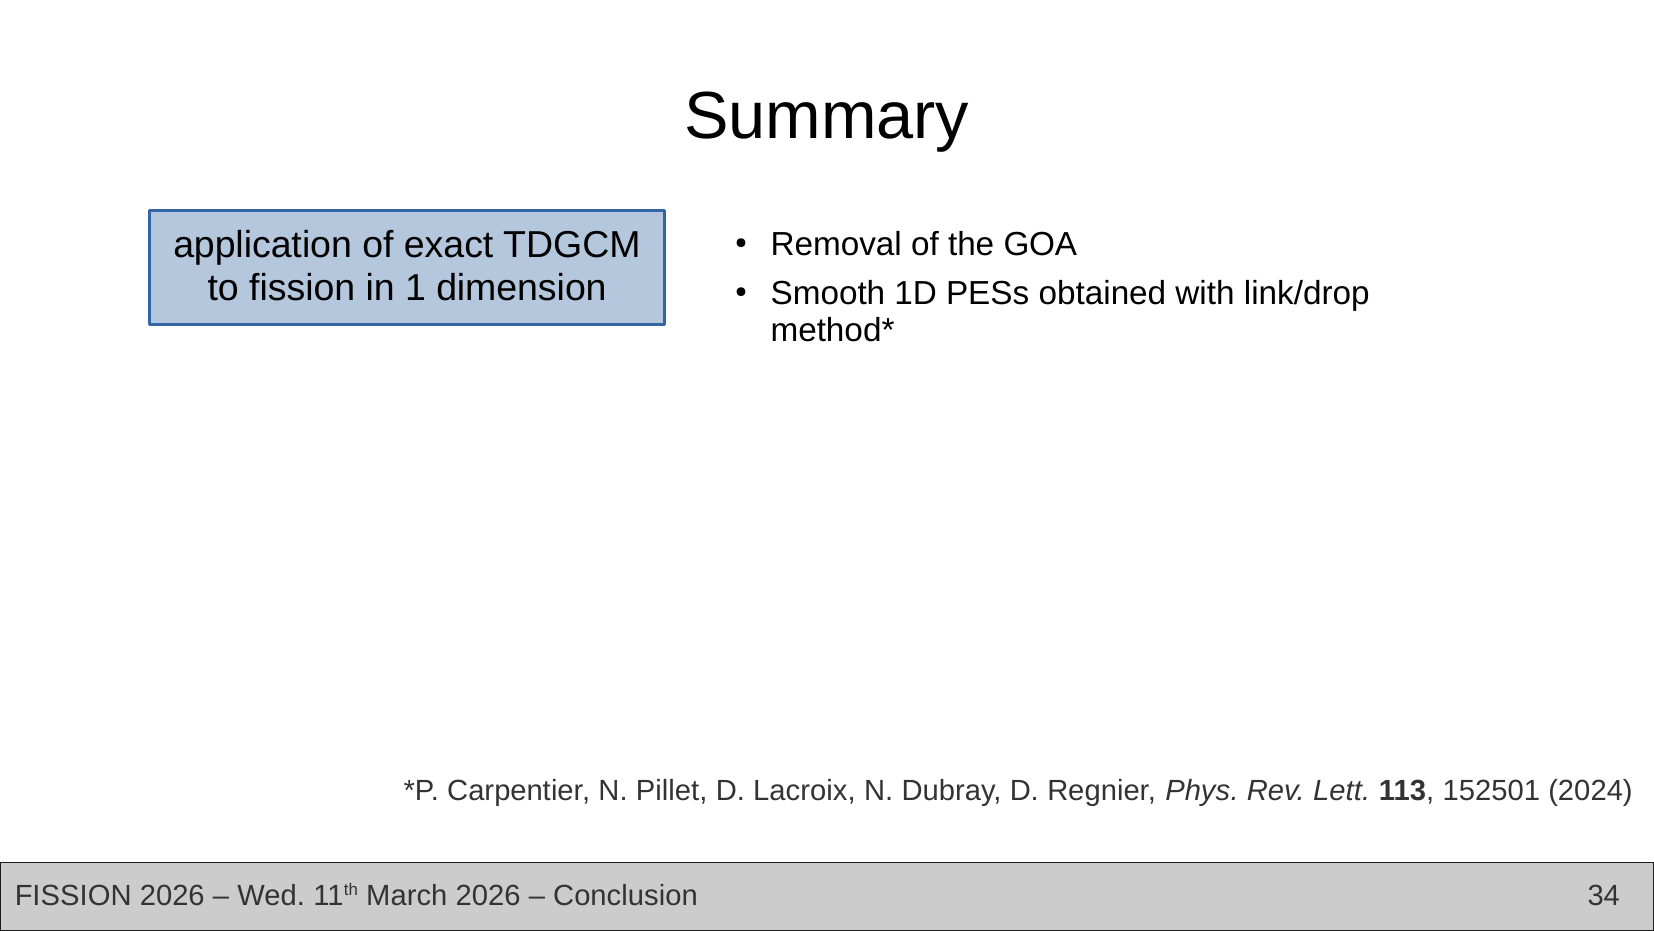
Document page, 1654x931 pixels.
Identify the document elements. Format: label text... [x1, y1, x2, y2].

text_box [149, 210, 665, 325]
text_box <number> [1471, 862, 1635, 929]
text_box application of exact TDGCM to fission in 1 dimension [156, 216, 659, 323]
text_box [1264, 862, 1654, 931]
title Summary [165, 16, 1489, 214]
text_box FISSION 2026 – Wed. 11th March 2026 – Conclusion [0, 854, 1264, 931]
text_box *P. Carpentier, N. Pillet, D. Lacroix, N. Dubray, D. Regnier, Phys. Rev. Lett. 113, 152501 (2024) [265, 766, 1648, 862]
text_box Removal of the GOA Smooth 1D PESs obtained with link/drop method* [720, 218, 1518, 319]
